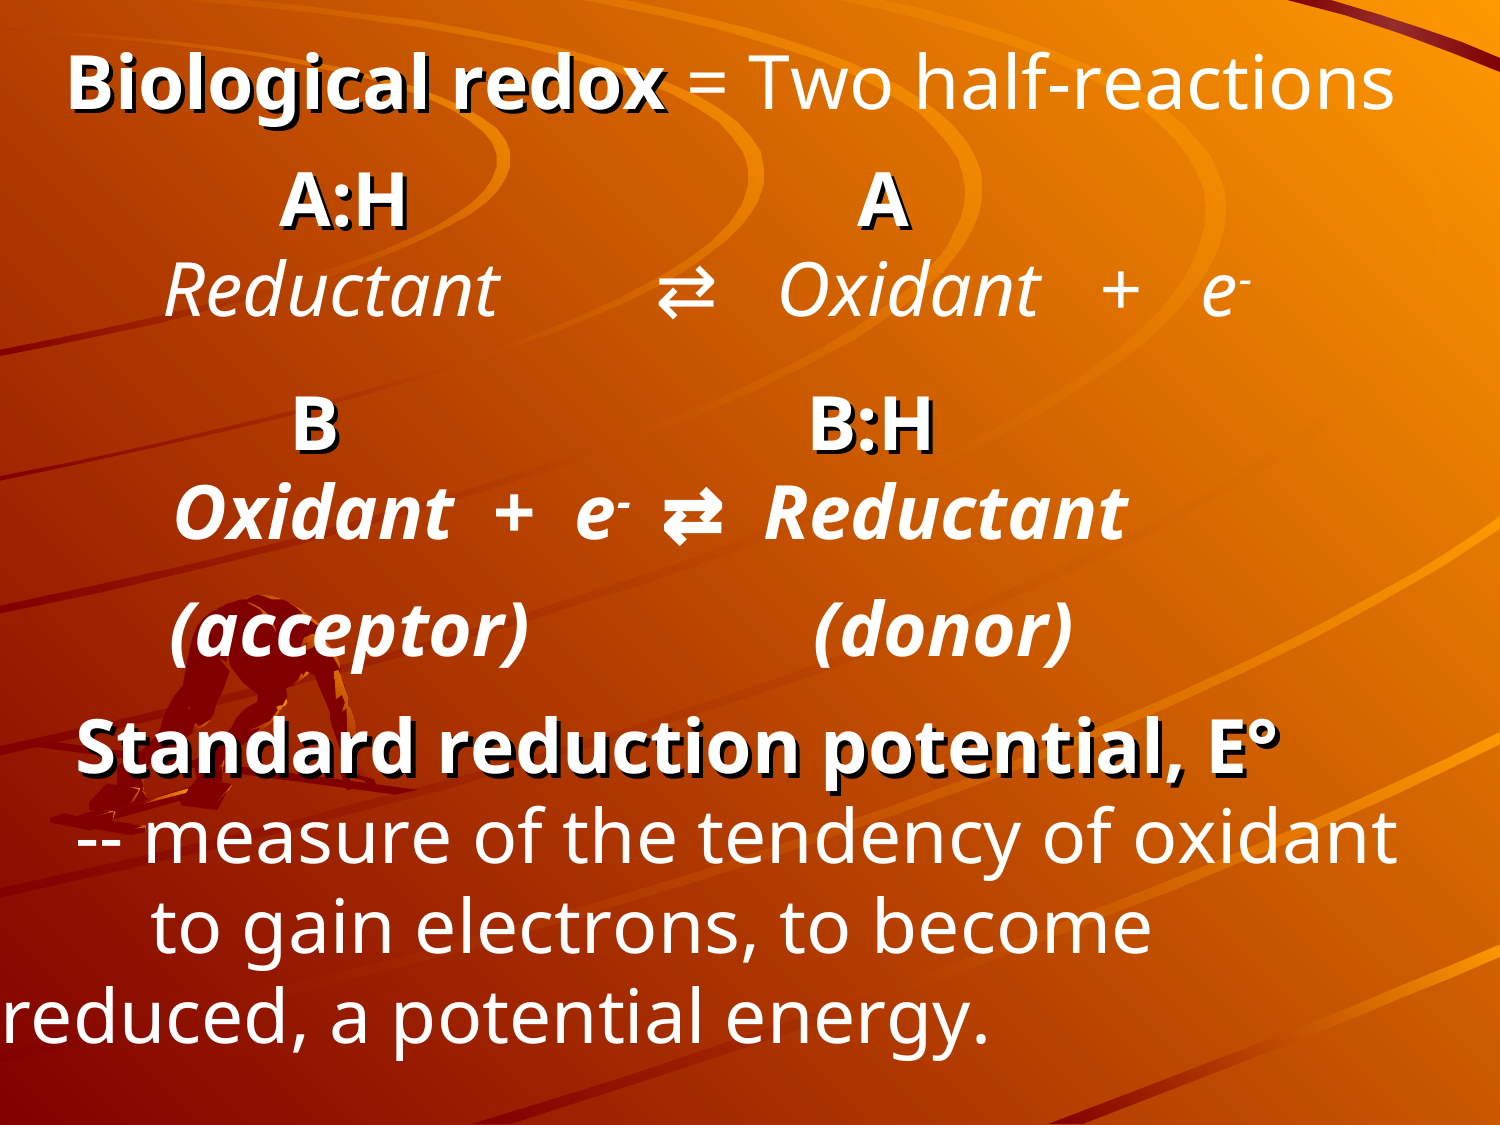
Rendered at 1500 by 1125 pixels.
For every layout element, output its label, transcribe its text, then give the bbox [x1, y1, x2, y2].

text_box B B:H Oxidant + e-  Reductant (acceptor) (donor) Standard reduction potential, E° -- measure of the tendency of oxidant to gain electrons, to become reduced, a potential energy. [0, 374, 1450, 1059]
text_box Biological redox = Two half-reactions A:H A Reductant  Oxidant + e- [50, 0, 1500, 340]
